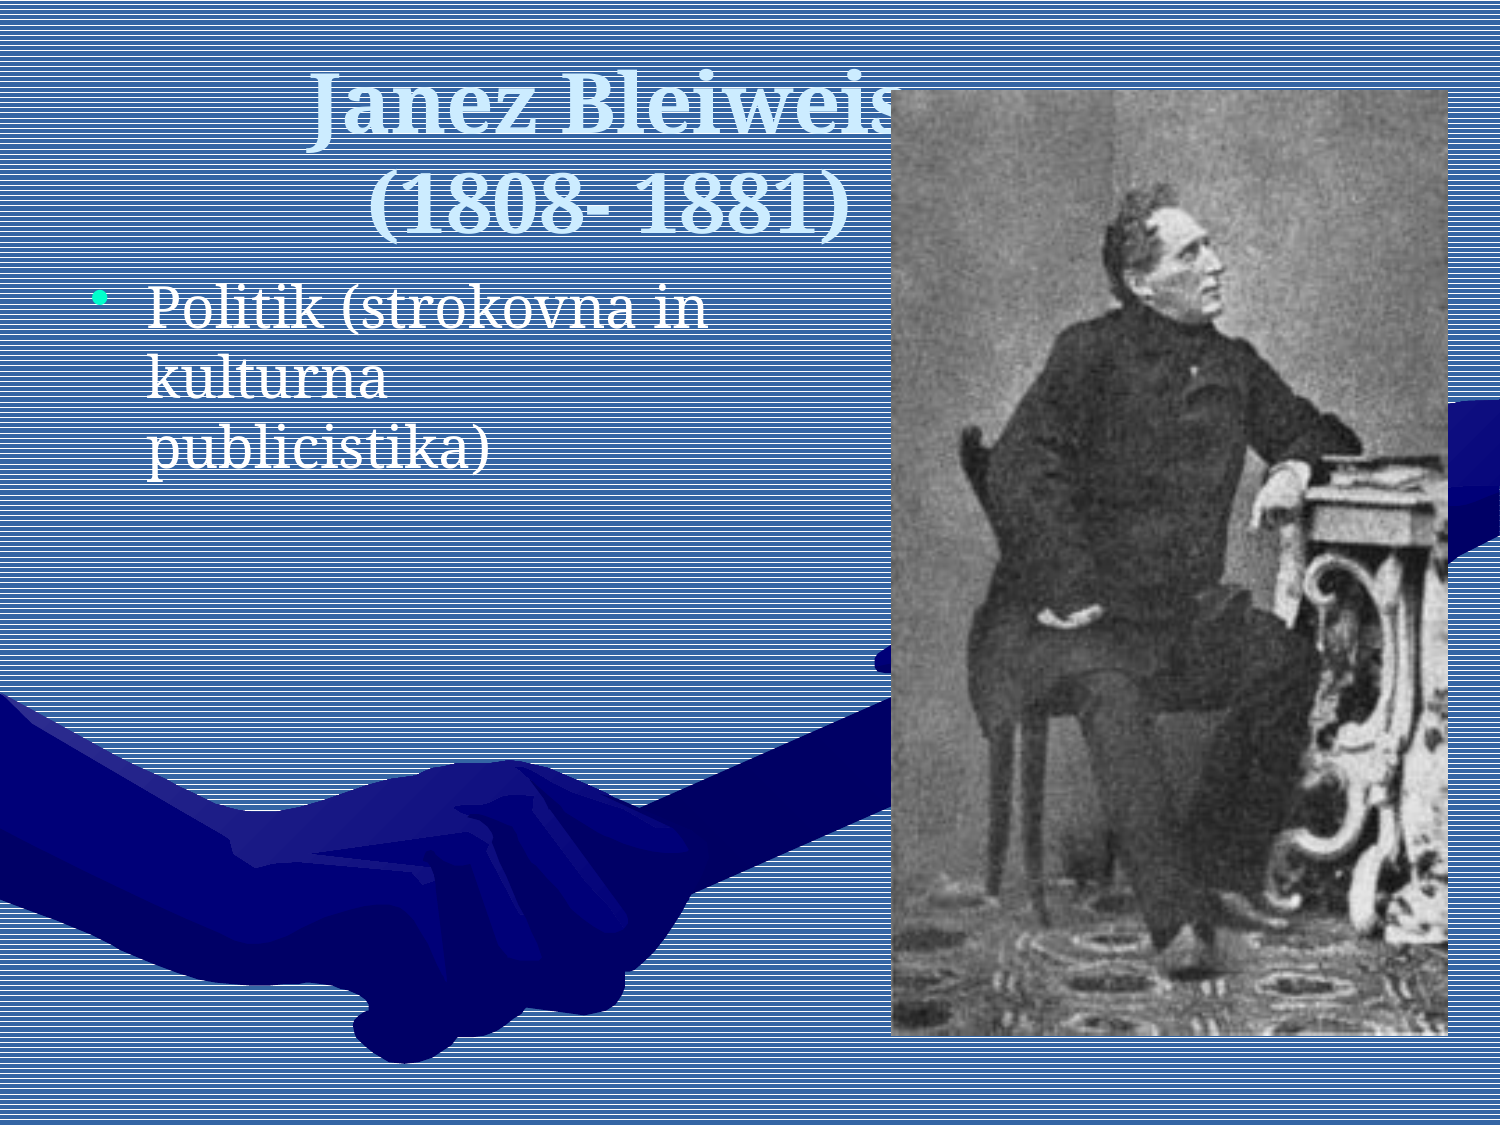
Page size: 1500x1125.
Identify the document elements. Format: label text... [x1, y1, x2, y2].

list Politik (strokovna in kulturna publicistika) [75, 262, 738, 1000]
title Janez Bleiweis (1808- 1881) [0, 42, 1285, 231]
picture [891, 90, 1448, 1036]
